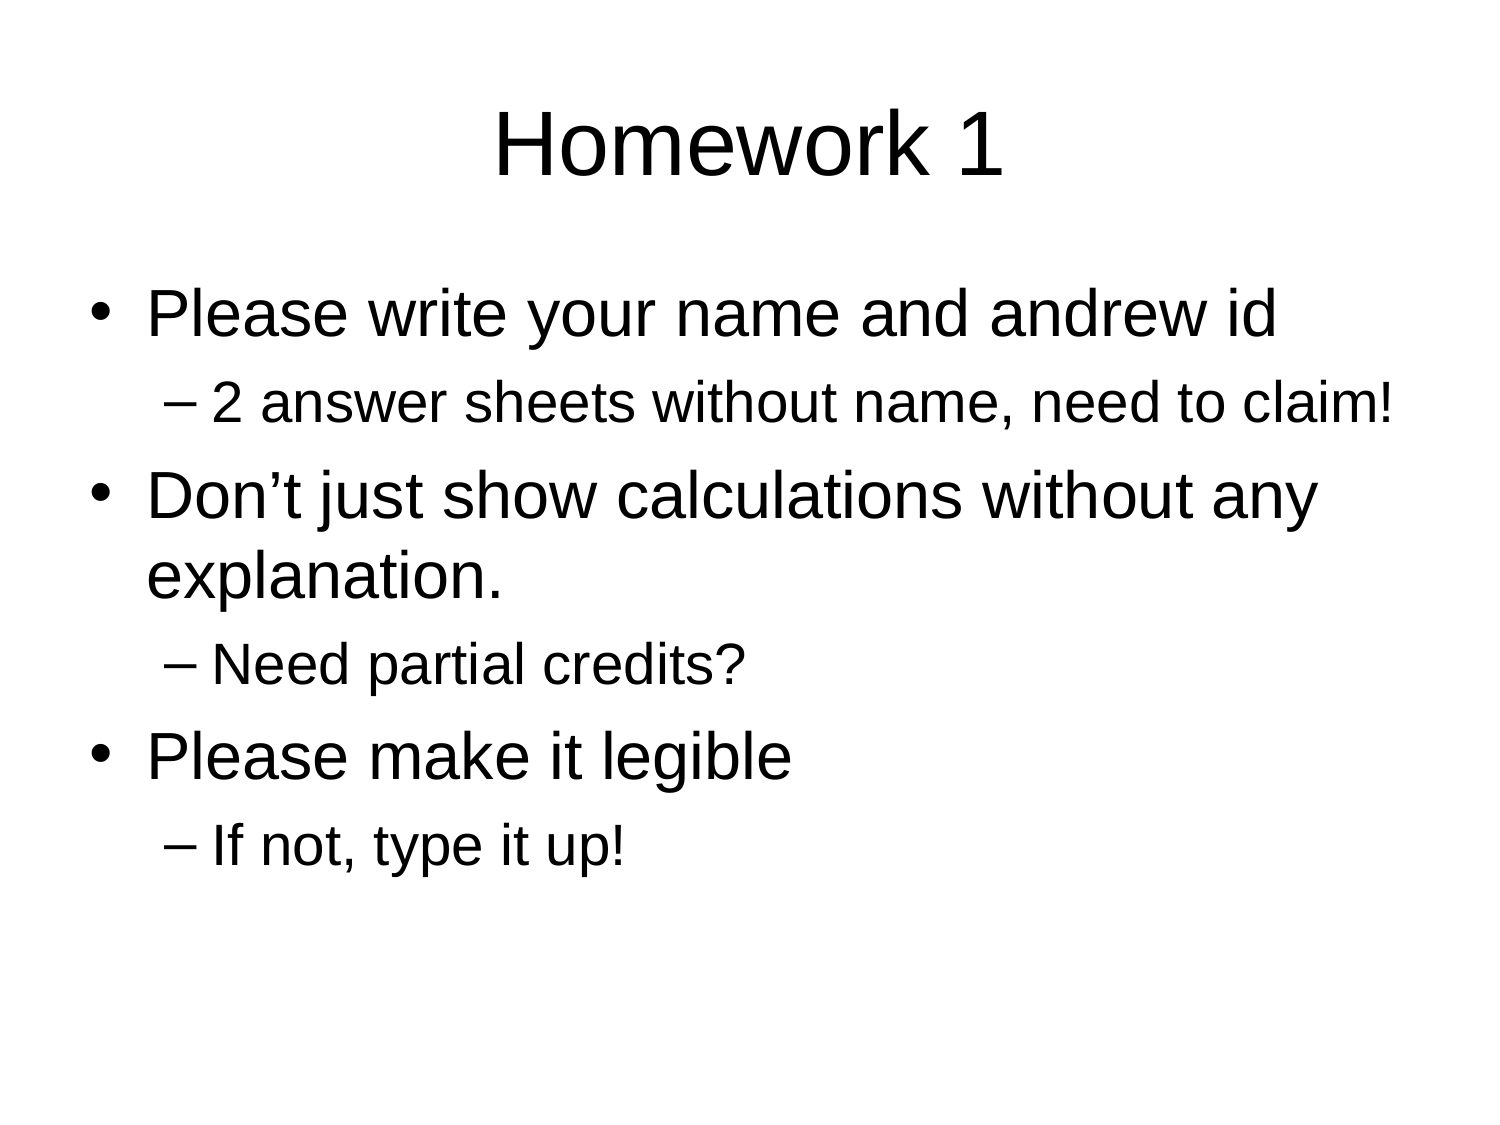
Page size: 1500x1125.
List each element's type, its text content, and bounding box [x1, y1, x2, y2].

list Please write your name and andrew id 2 answer sheets without name, need to claim! Don’t just show calculations without any explanation. Need partial credits? Please make it legible If not, type it up! [75, 262, 1426, 1005]
title Homework 1 [75, 45, 1426, 233]
